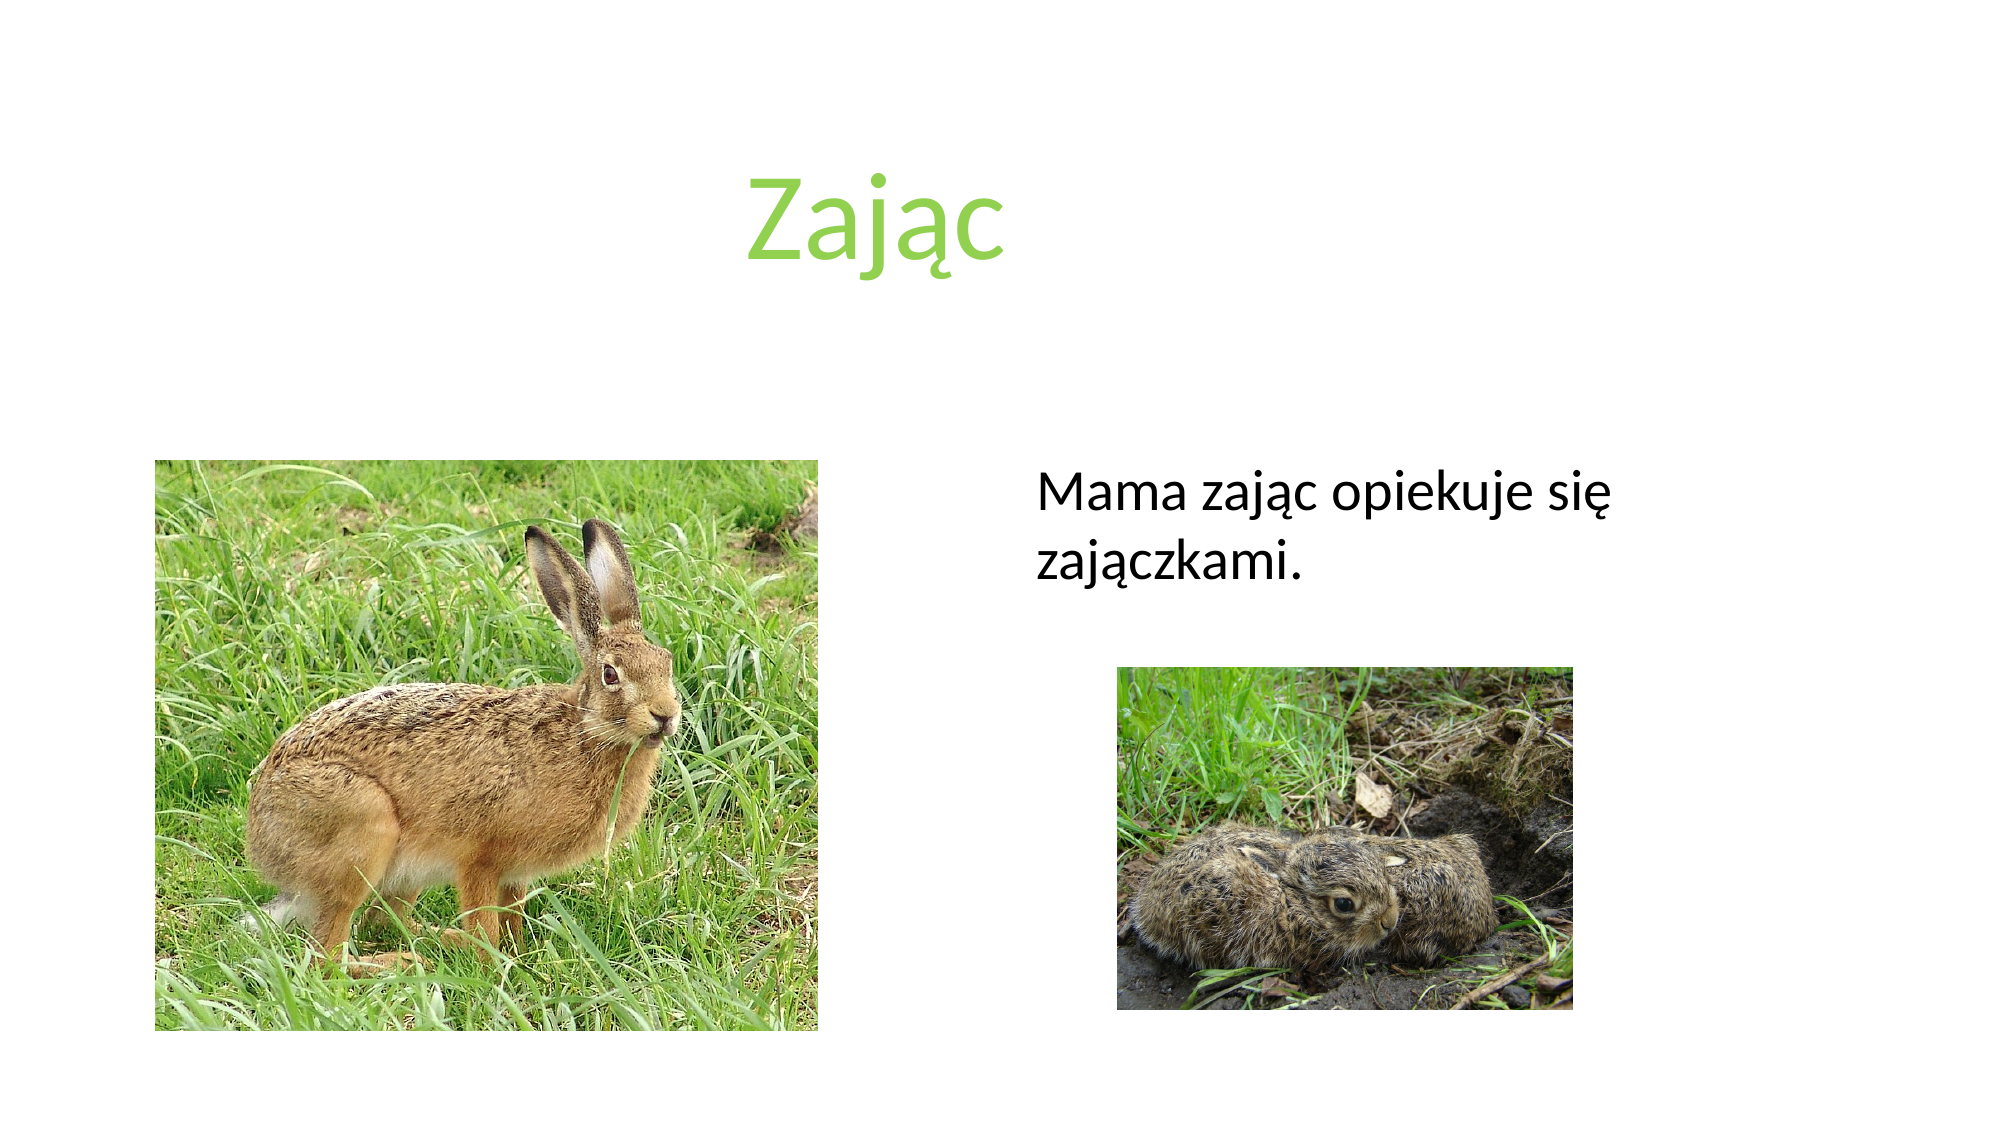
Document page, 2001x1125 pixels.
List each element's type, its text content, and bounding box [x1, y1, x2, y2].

text_box Zając [730, 127, 1057, 294]
text_box Mama zając opiekuje się zajączkami. [1021, 444, 1695, 601]
picture [155, 460, 818, 1032]
picture [1117, 668, 1573, 1010]
